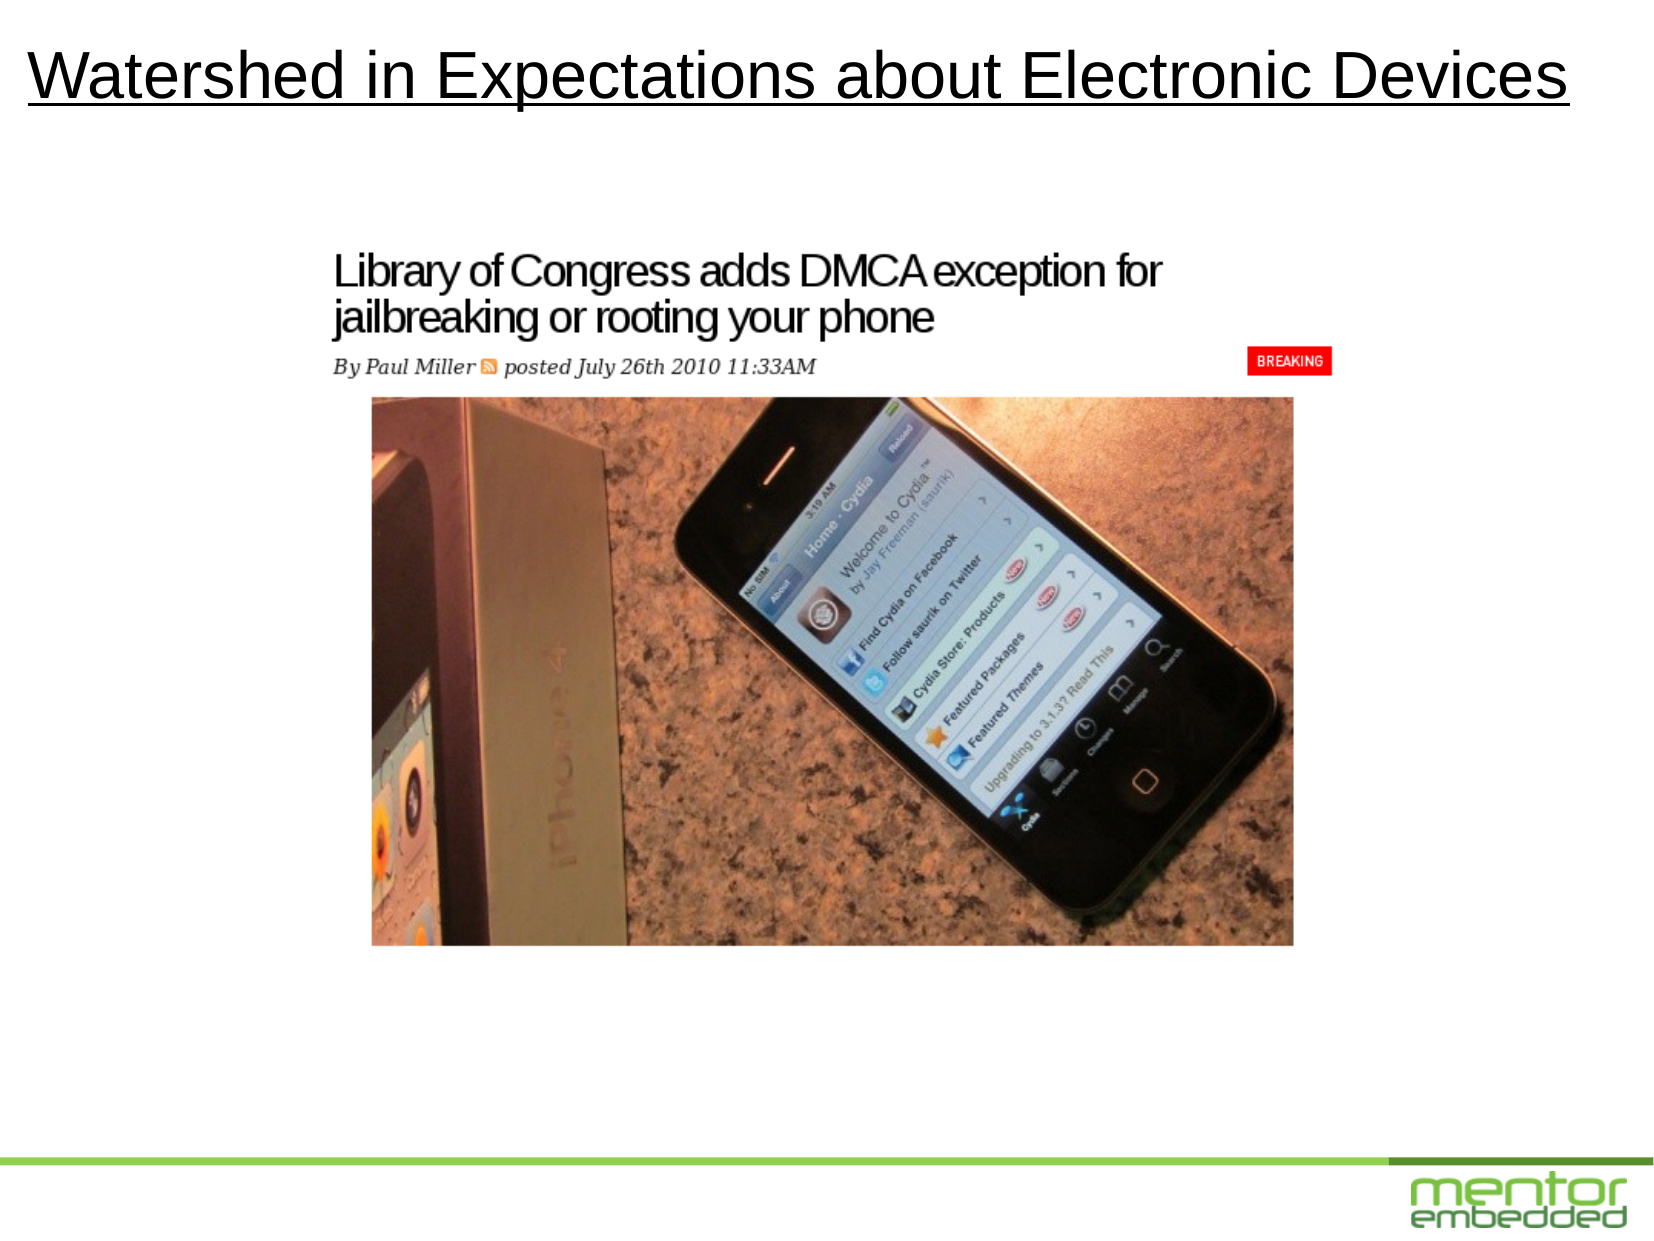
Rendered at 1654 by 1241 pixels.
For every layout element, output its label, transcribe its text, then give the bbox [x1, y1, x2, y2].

title Watershed in Expectations about Electronic Devices [27, 13, 1640, 138]
picture [306, 239, 1366, 960]
picture [1411, 1171, 1627, 1228]
